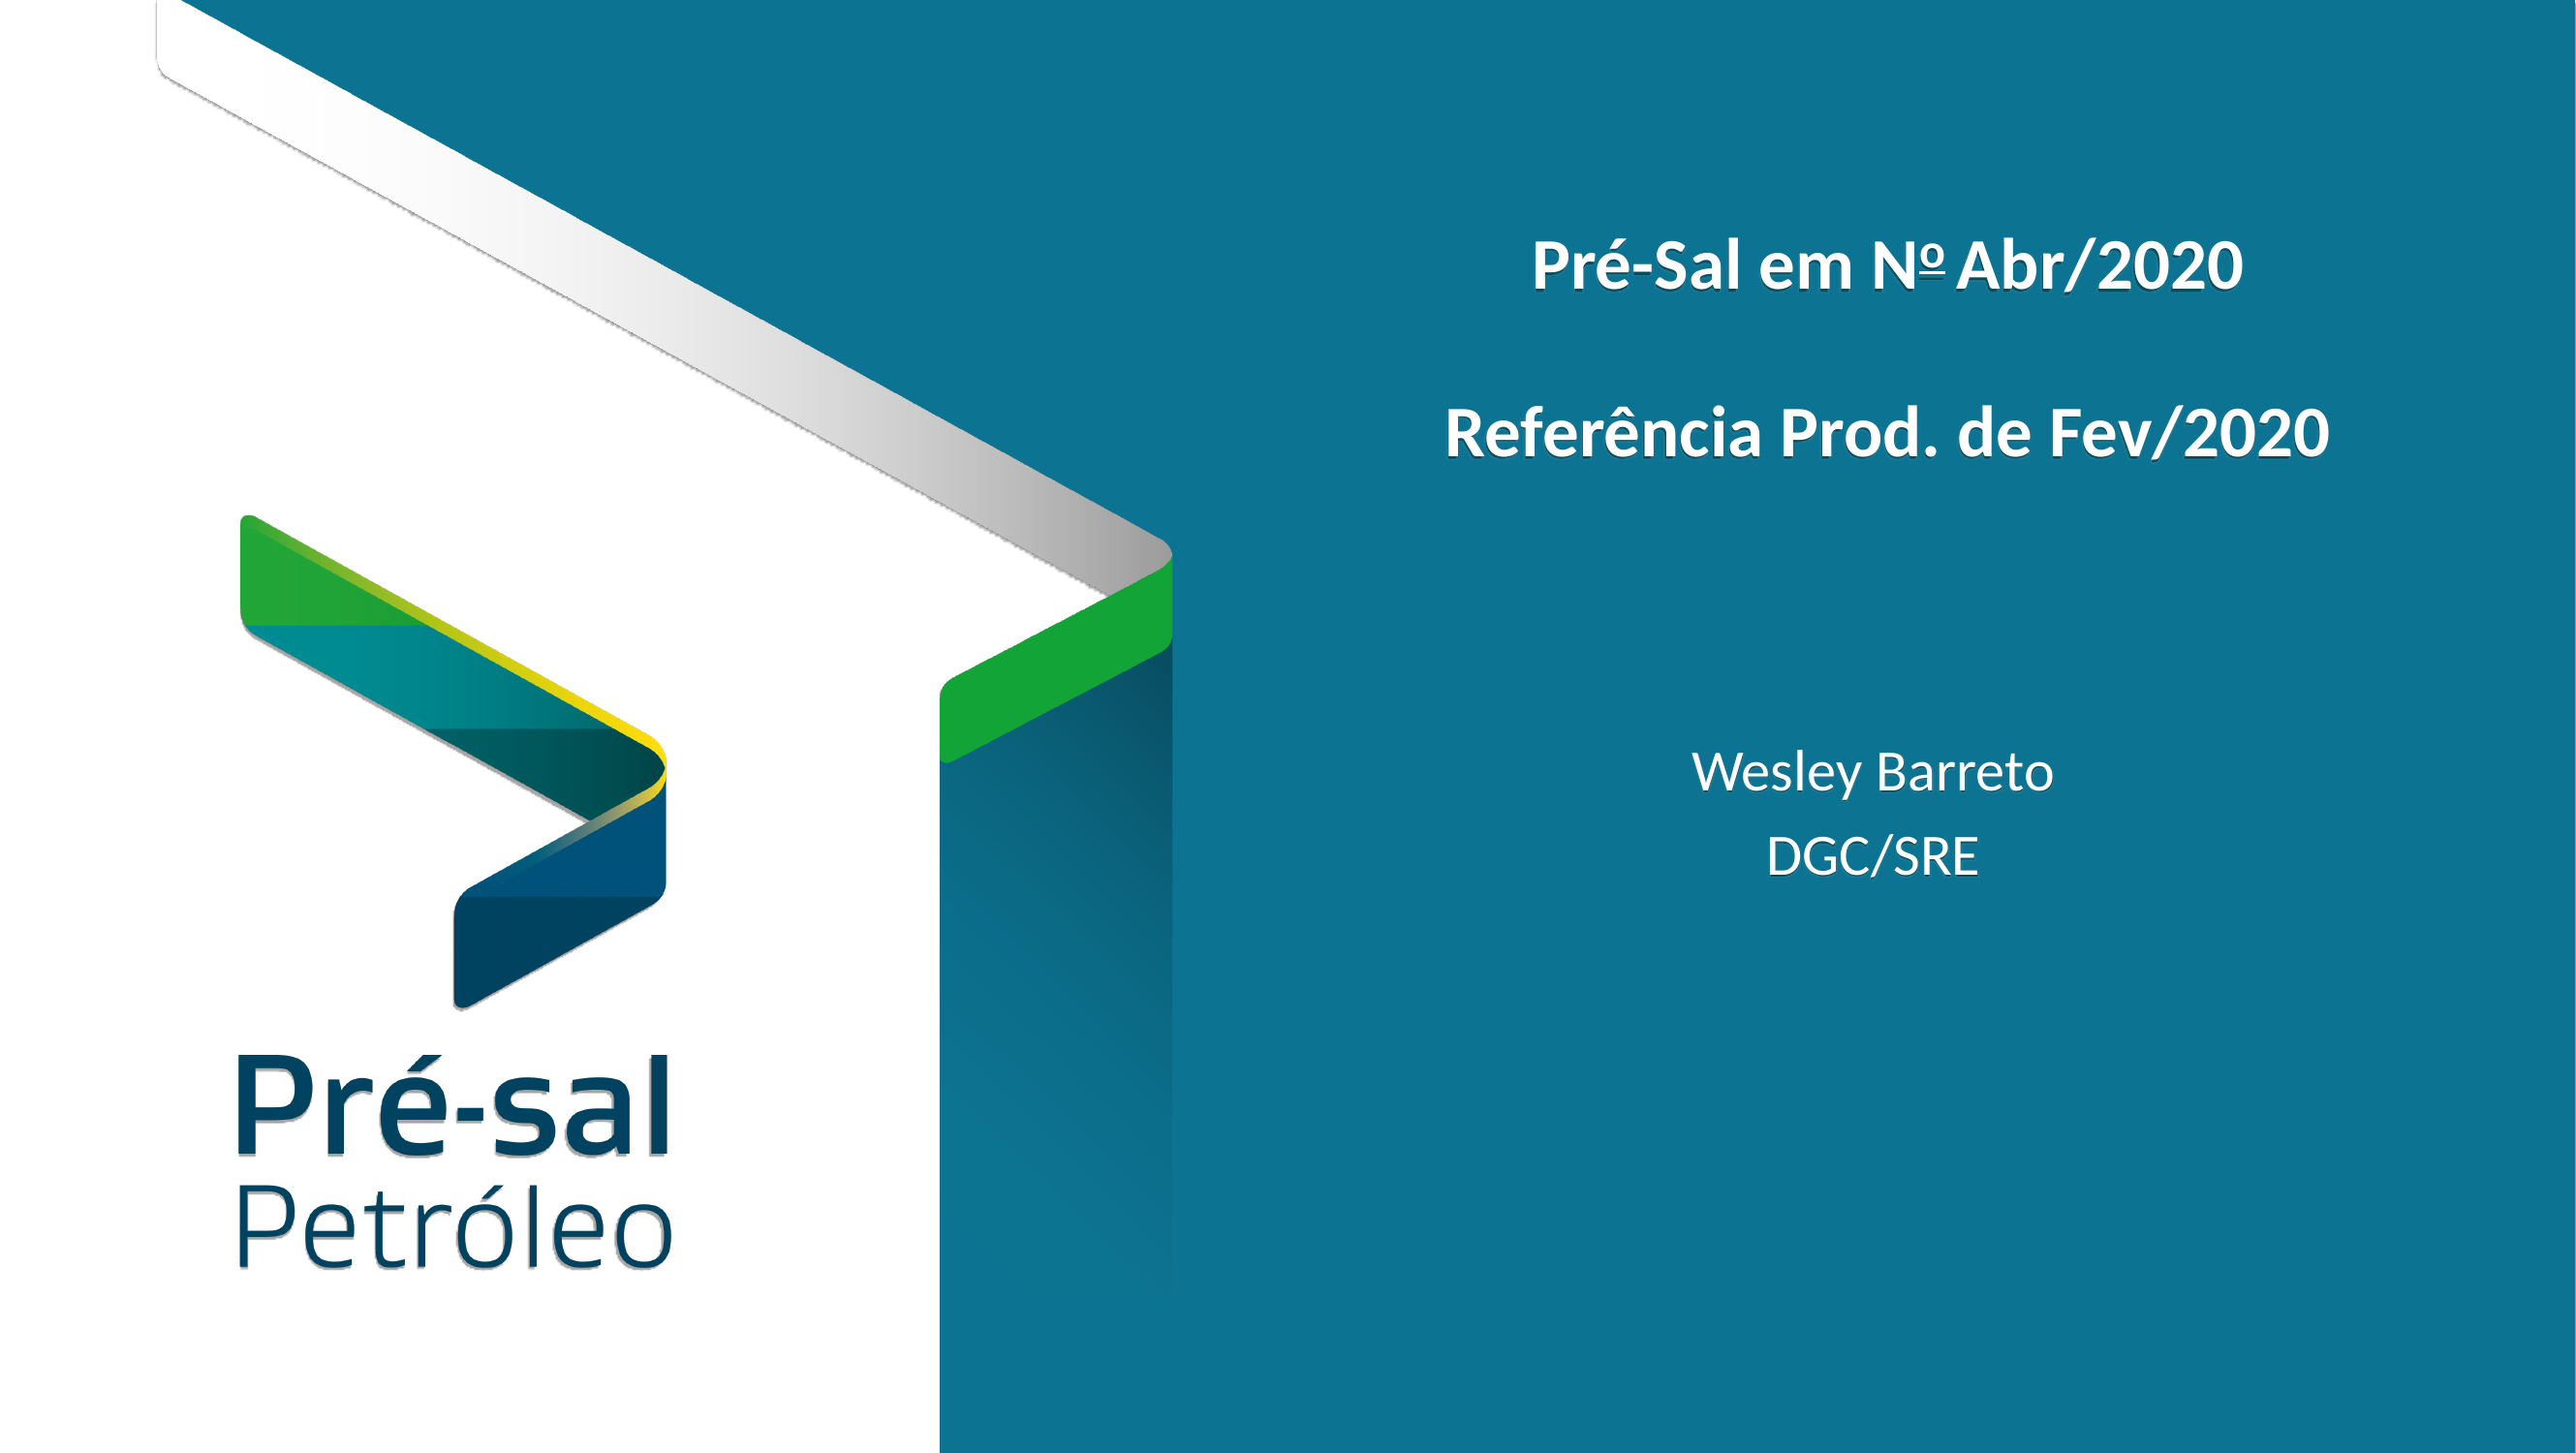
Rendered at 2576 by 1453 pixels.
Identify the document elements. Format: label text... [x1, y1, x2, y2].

text_box Pré-Sal em No Abr/2020 Referência Prod. de Fev/2020 [1282, 195, 2495, 572]
text_box Wesley Barreto DGC/SRE [1344, 685, 2404, 934]
